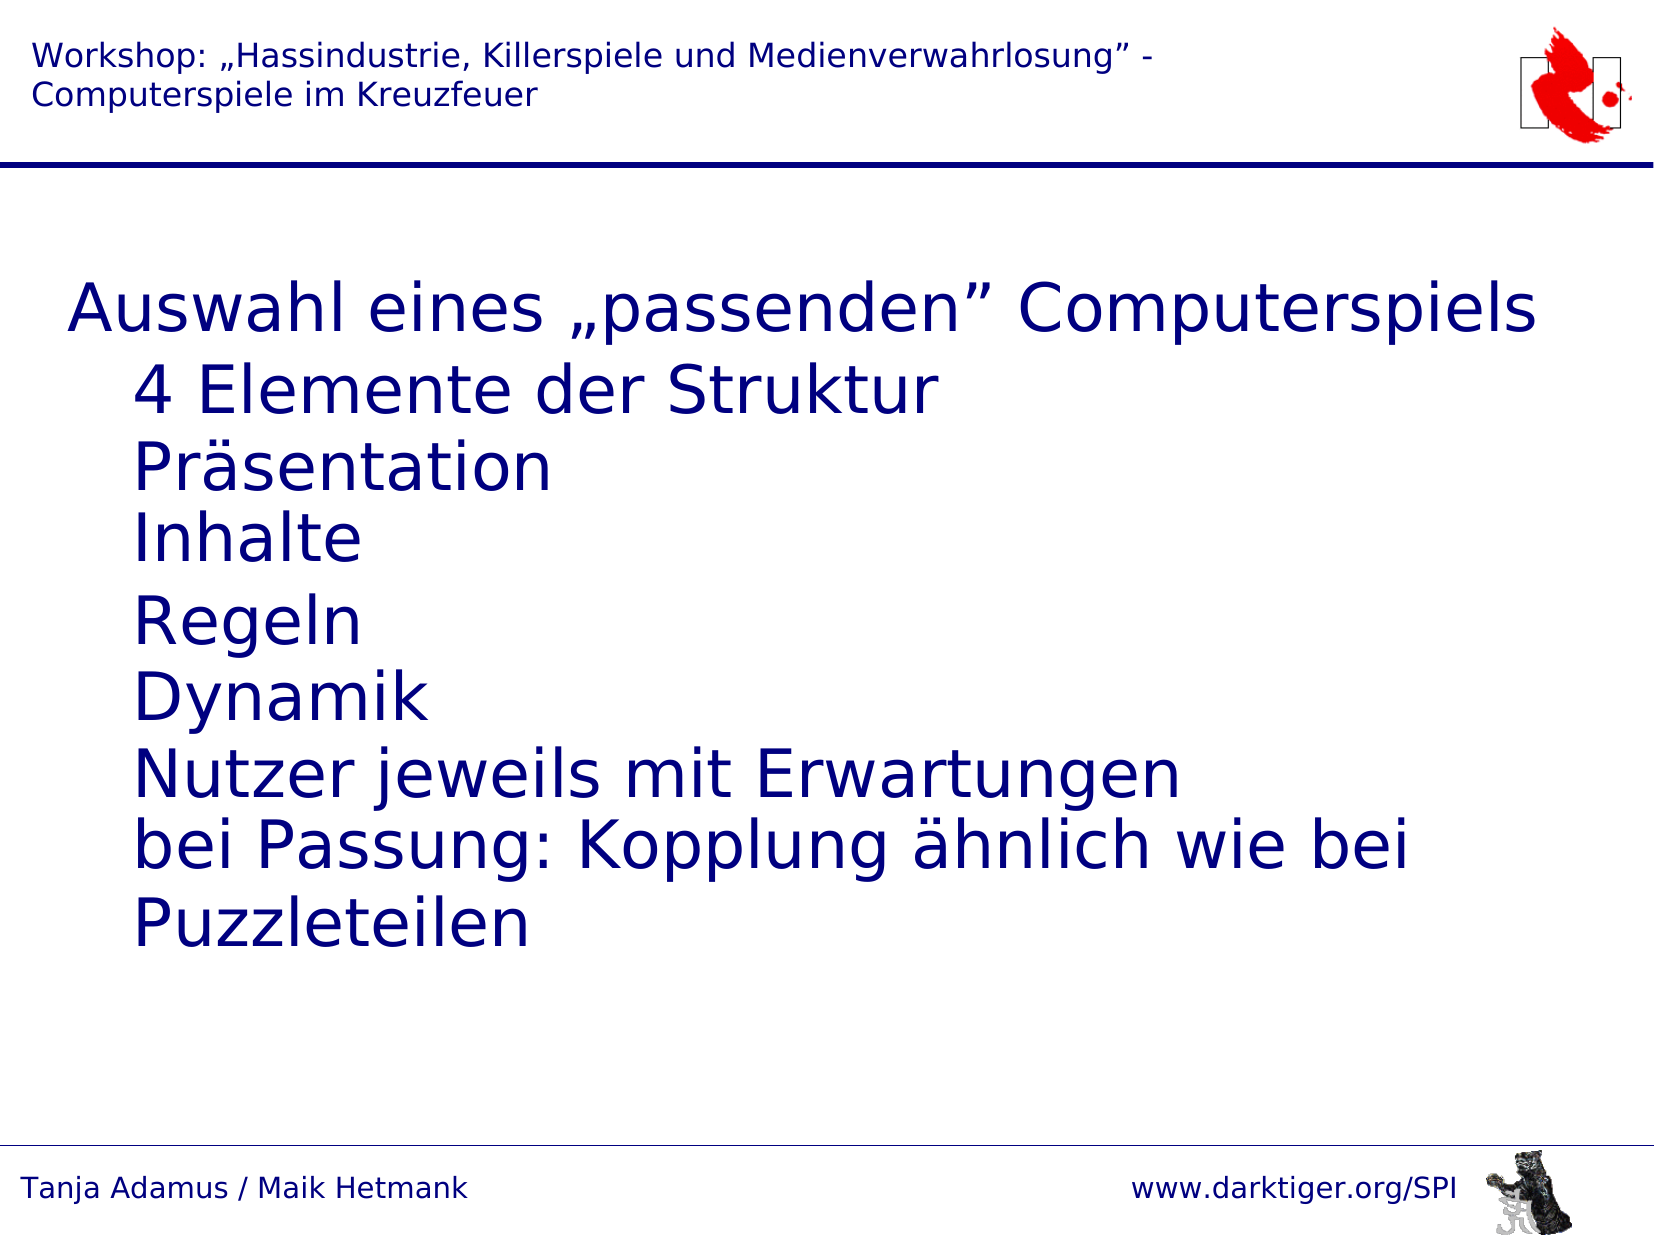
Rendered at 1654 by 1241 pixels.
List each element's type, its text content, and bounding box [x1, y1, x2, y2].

text_box bei Passung: Kopplung ähnlich wie bei Puzzleteilen [118, 799, 1595, 970]
text_box Auswahl eines „passenden” Computerspiels [53, 261, 1565, 355]
text_box Nutzer jeweils mit Erwartungen [118, 728, 1595, 799]
text_box Präsentation [118, 421, 1595, 492]
text_box Regeln [118, 574, 1595, 651]
text_box Inhalte [118, 492, 1595, 574]
text_box Dynamik [118, 651, 1595, 728]
text_box 4 Elemente der Struktur [118, 344, 1595, 421]
picture [1486, 1150, 1572, 1235]
picture [1503, 16, 1632, 148]
text_box Workshop: „Hassindustrie, Killerspiele und Medienverwahrlosung” - Computerspiele im Kreuzfeuer [16, 29, 1418, 178]
